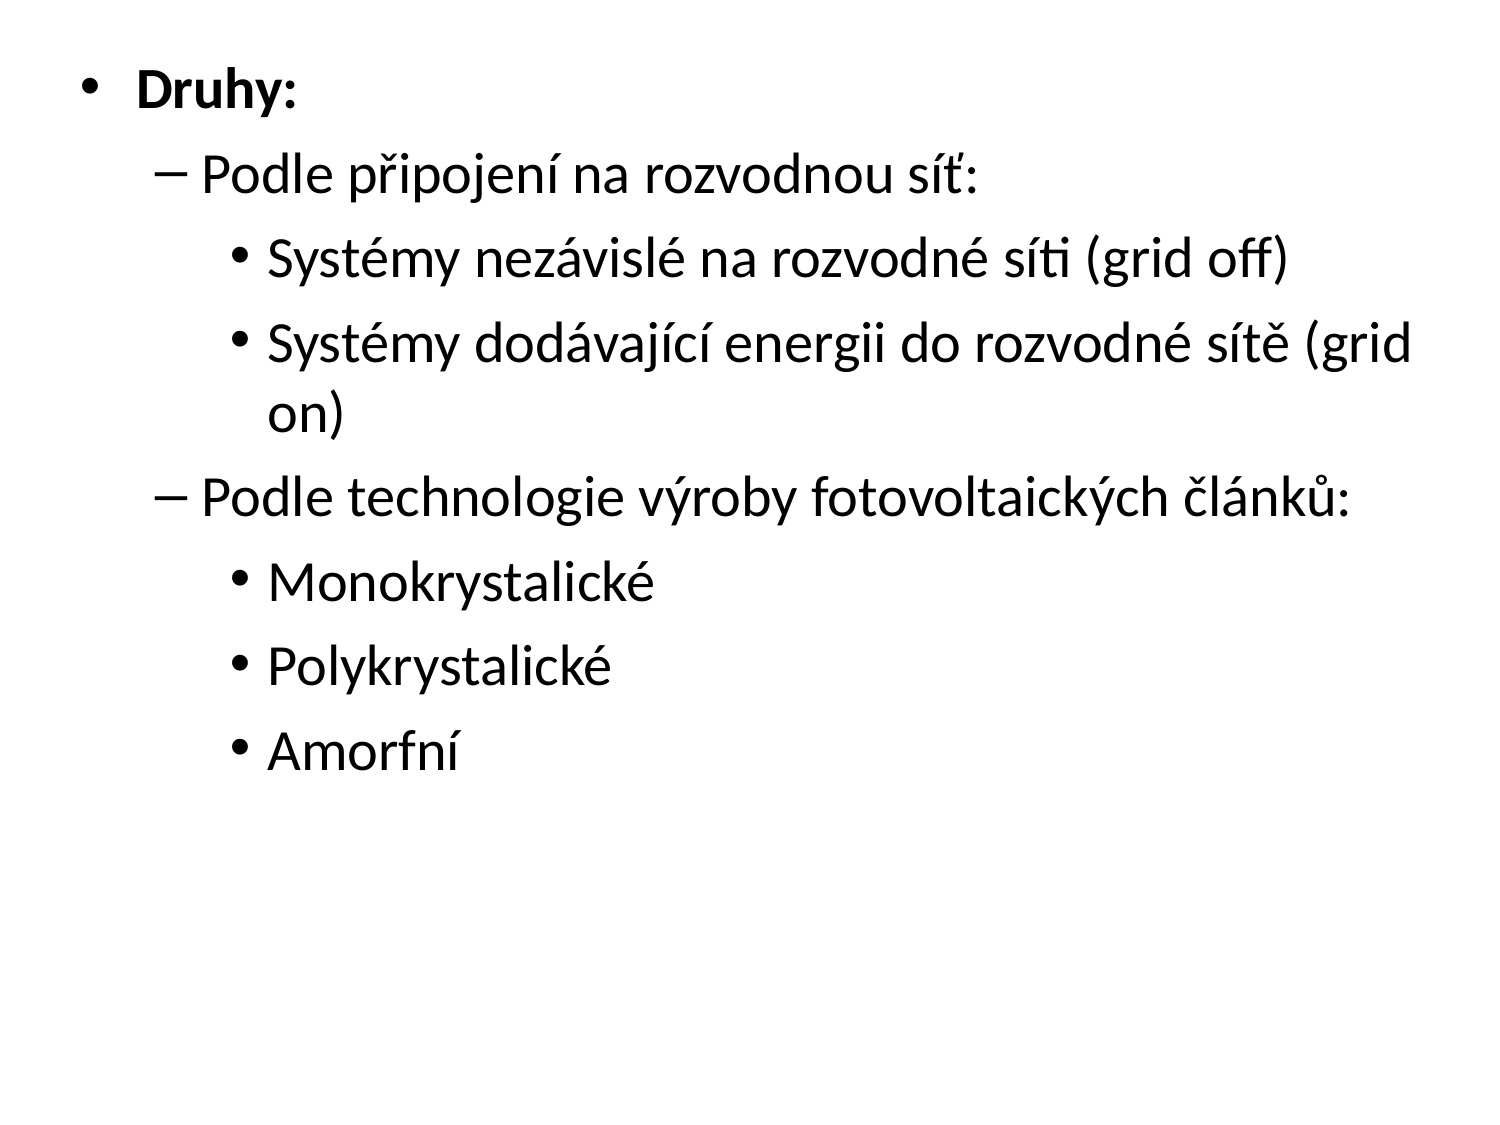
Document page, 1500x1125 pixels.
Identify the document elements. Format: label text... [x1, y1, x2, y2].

list Druhy: Podle připojení na rozvodnou síť: Systémy nezávislé na rozvodné síti (grid off) Systémy dodávající energii do rozvodné sítě (grid on) Podle technologie výroby fotovoltaických článků: Monokrystalické Polykrystalické Amorfní [64, 42, 1436, 1095]
